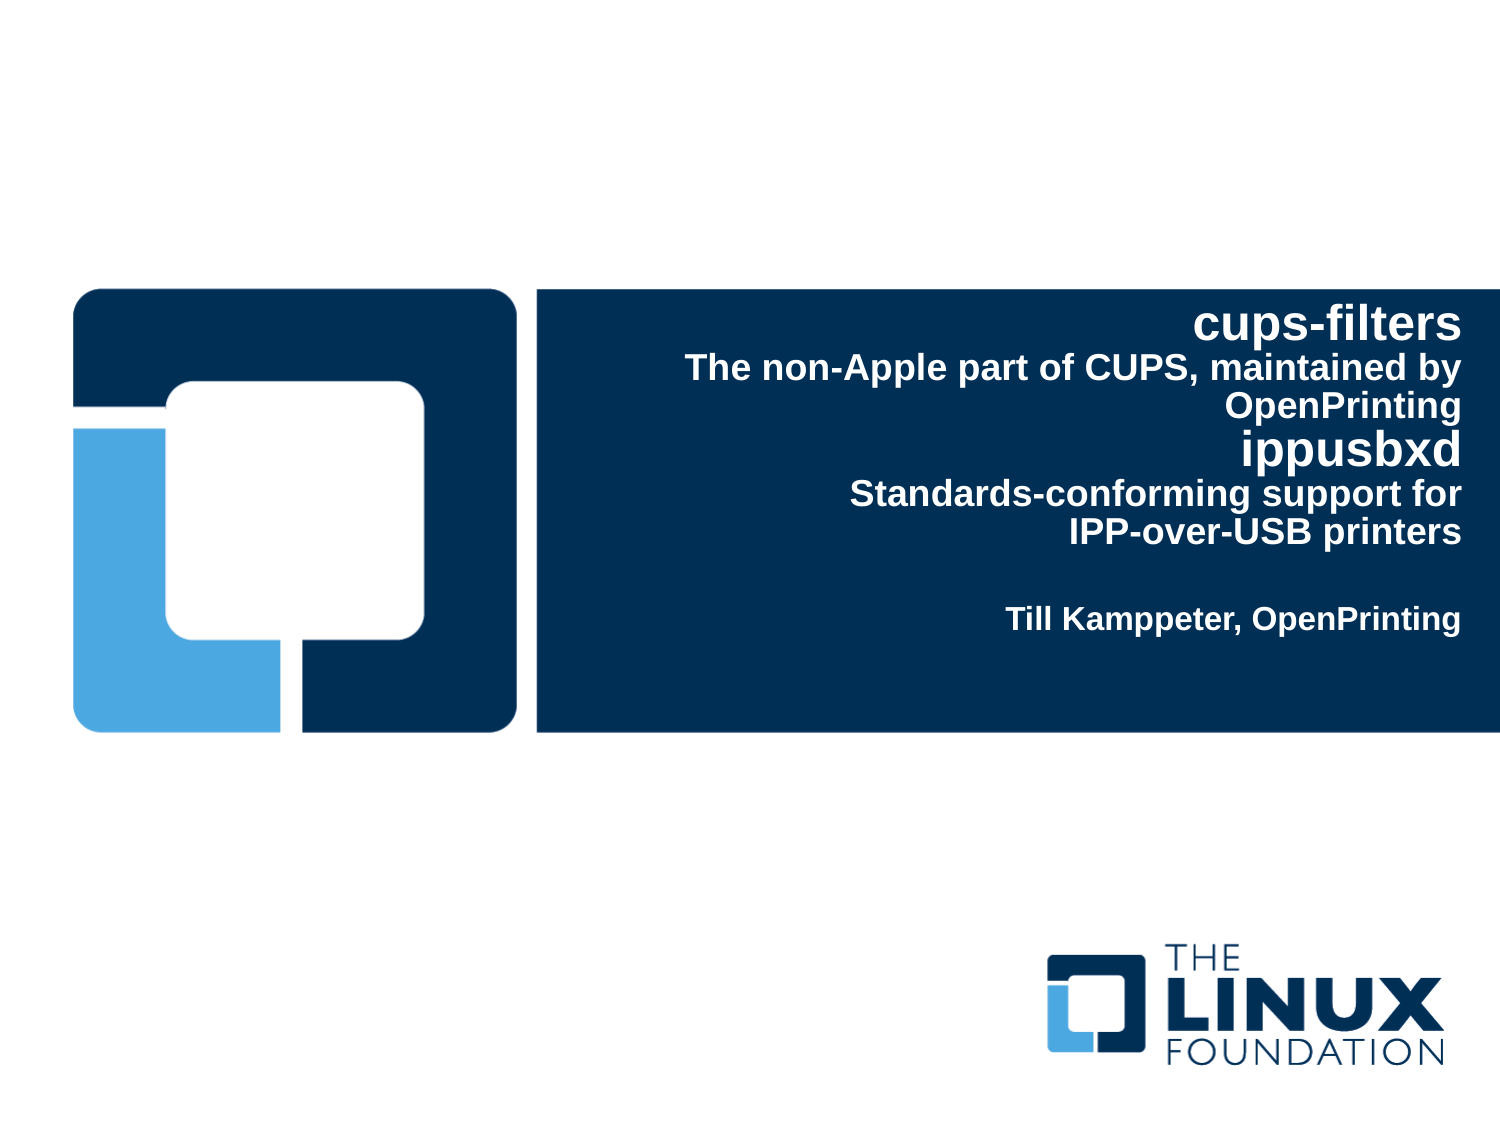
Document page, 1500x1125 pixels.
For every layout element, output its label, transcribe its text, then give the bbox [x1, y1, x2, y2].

picture [0, 0, 1500, 1125]
title cups-filters The non-Apple part of CUPS, maintained by OpenPrinting ippusbxd Standards-conforming support for IPP-over-USB printers [599, 319, 1463, 533]
subtitle Till Kamppeter, OpenPrinting [599, 544, 1463, 696]
